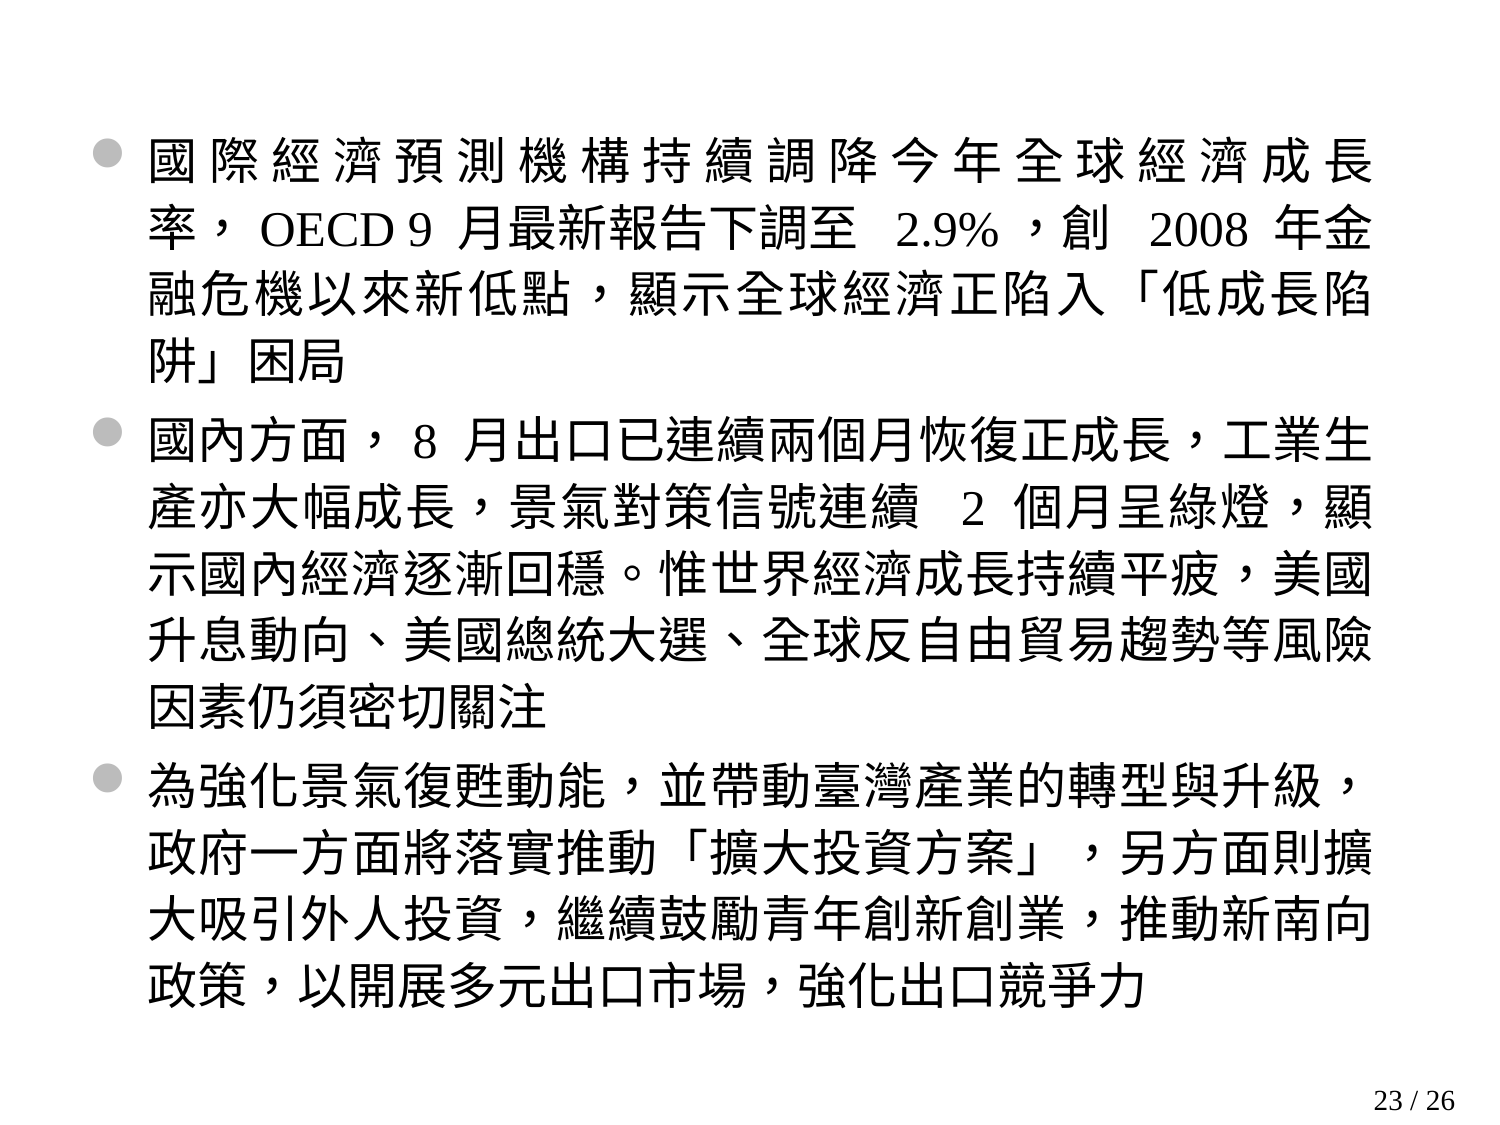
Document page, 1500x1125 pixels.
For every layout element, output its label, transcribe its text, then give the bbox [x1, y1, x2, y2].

text_box 國際經濟預測機構持續調降今年全球經濟成長率，OECD 9 月最新報告下調至 2.9%，創 2008 年金融危機以來新低點，顯示全球經濟正陷入「低成長陷阱」困局 國內方面，8 月出口已連續兩個月恢復正成長，工業生產亦大幅成長，景氣對策信號連續 2 個月呈綠燈，顯示國內經濟逐漸回穩。惟世界經濟成長持續平疲，美國升息動向、美國總統大選、全球反自由貿易趨勢等風險因素仍須密切關注 為強化景氣復甦動能，並帶動臺灣產業的轉型與升級，政府一方面將落實推動「擴大投資方案」，另方面則擴大吸引外人投資，繼續鼓勵青年創新創業，推動新南向政策，以開展多元出口市場，強化出口競爭力 [41, 89, 1422, 1012]
